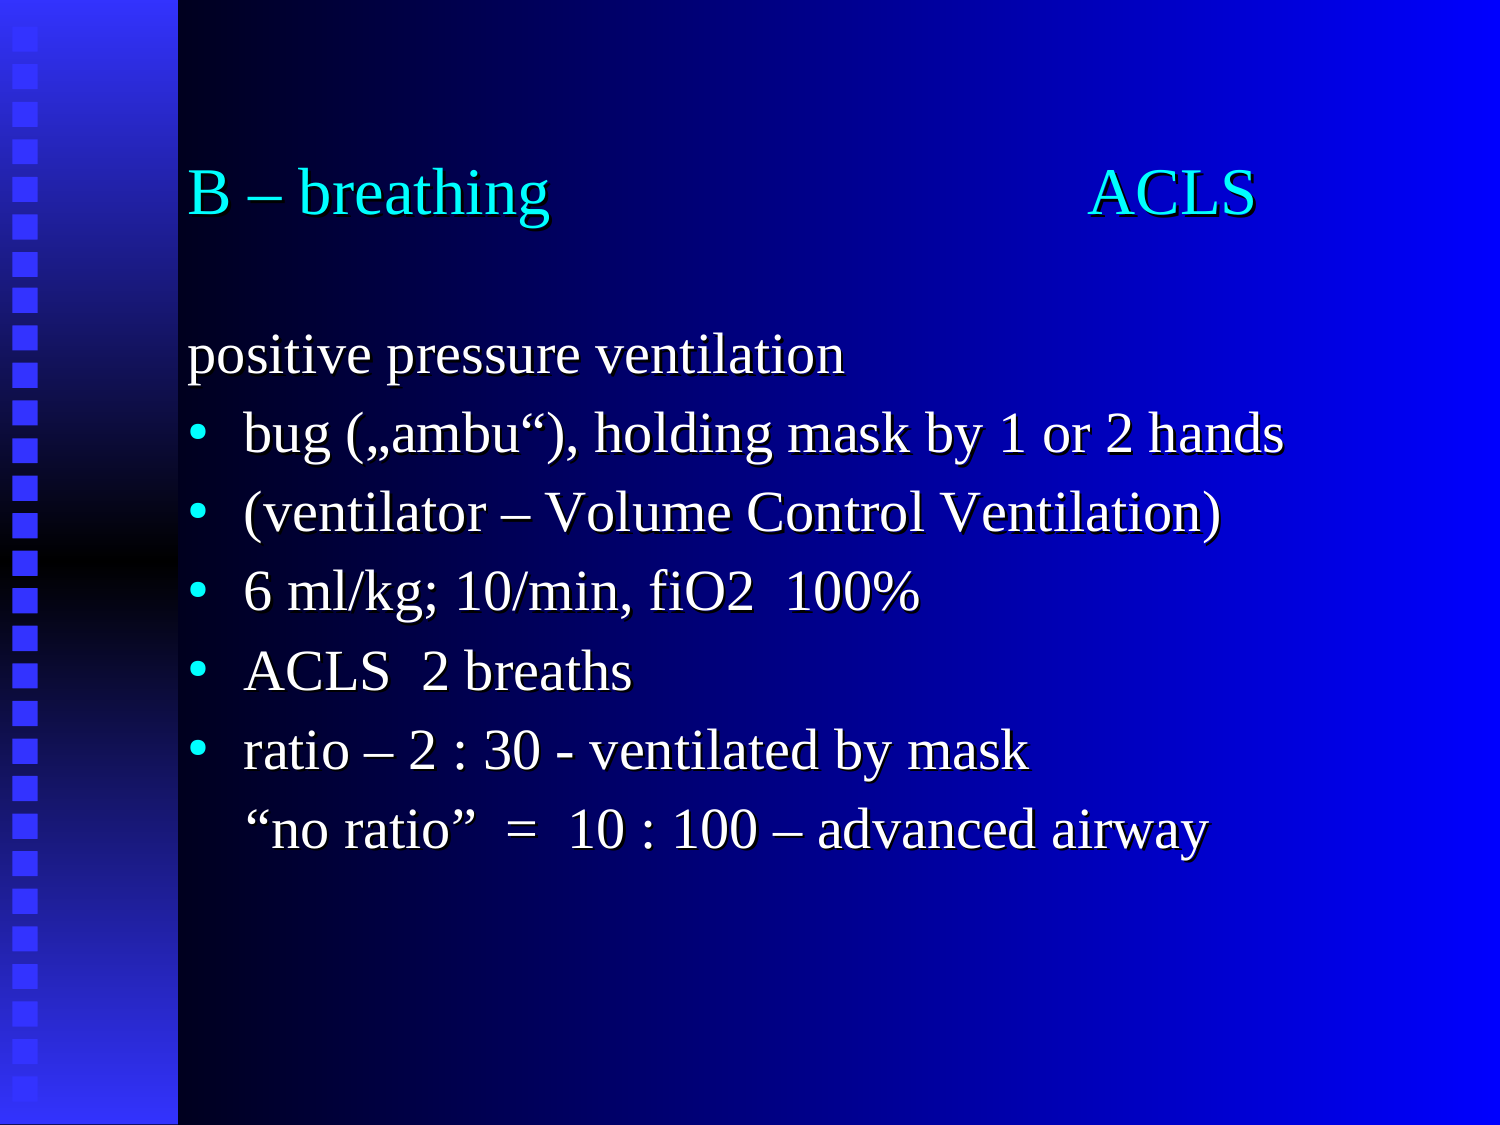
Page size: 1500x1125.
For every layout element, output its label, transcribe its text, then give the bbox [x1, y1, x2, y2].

title B – breathing ACLS [187, 99, 1463, 288]
list positive pressure ventilation bug („ambu“), holding mask by 1 or 2 hands (ventilator – Volume Control Ventilation) 6 ml/kg; 10/min, fiO2 100% ACLS 2 breaths ratio – 2 : 30 - ventilated by mask “no ratio” = 10 : 100 – advanced airway [187, 324, 1463, 1043]
